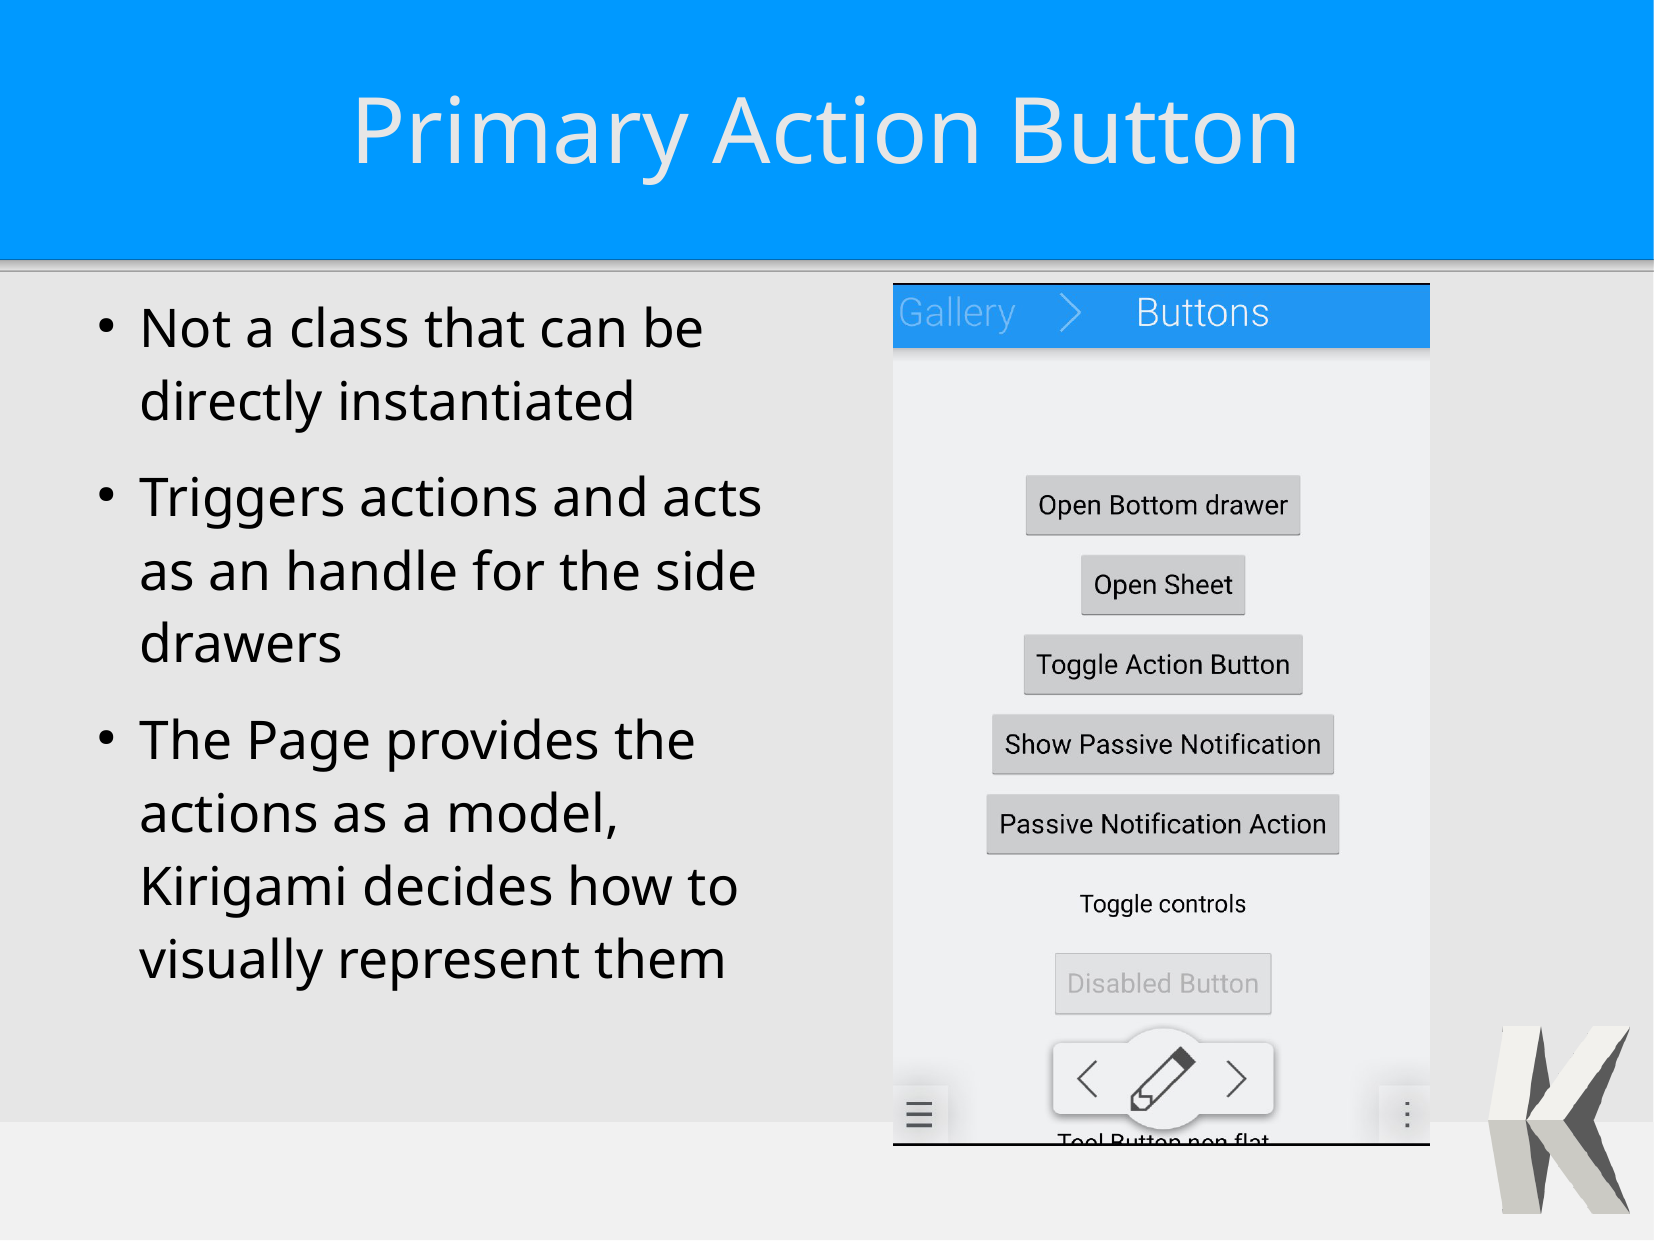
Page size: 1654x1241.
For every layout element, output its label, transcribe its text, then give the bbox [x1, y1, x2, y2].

picture [893, 283, 1430, 1146]
list Not a class that can be directly instantiated Triggers actions and acts as an handle for the side drawers The Page provides the actions as a model, Kirigami decides how to visually represent them [82, 290, 793, 1010]
title Primary Action Button [82, 24, 1571, 232]
picture [1488, 1026, 1630, 1214]
